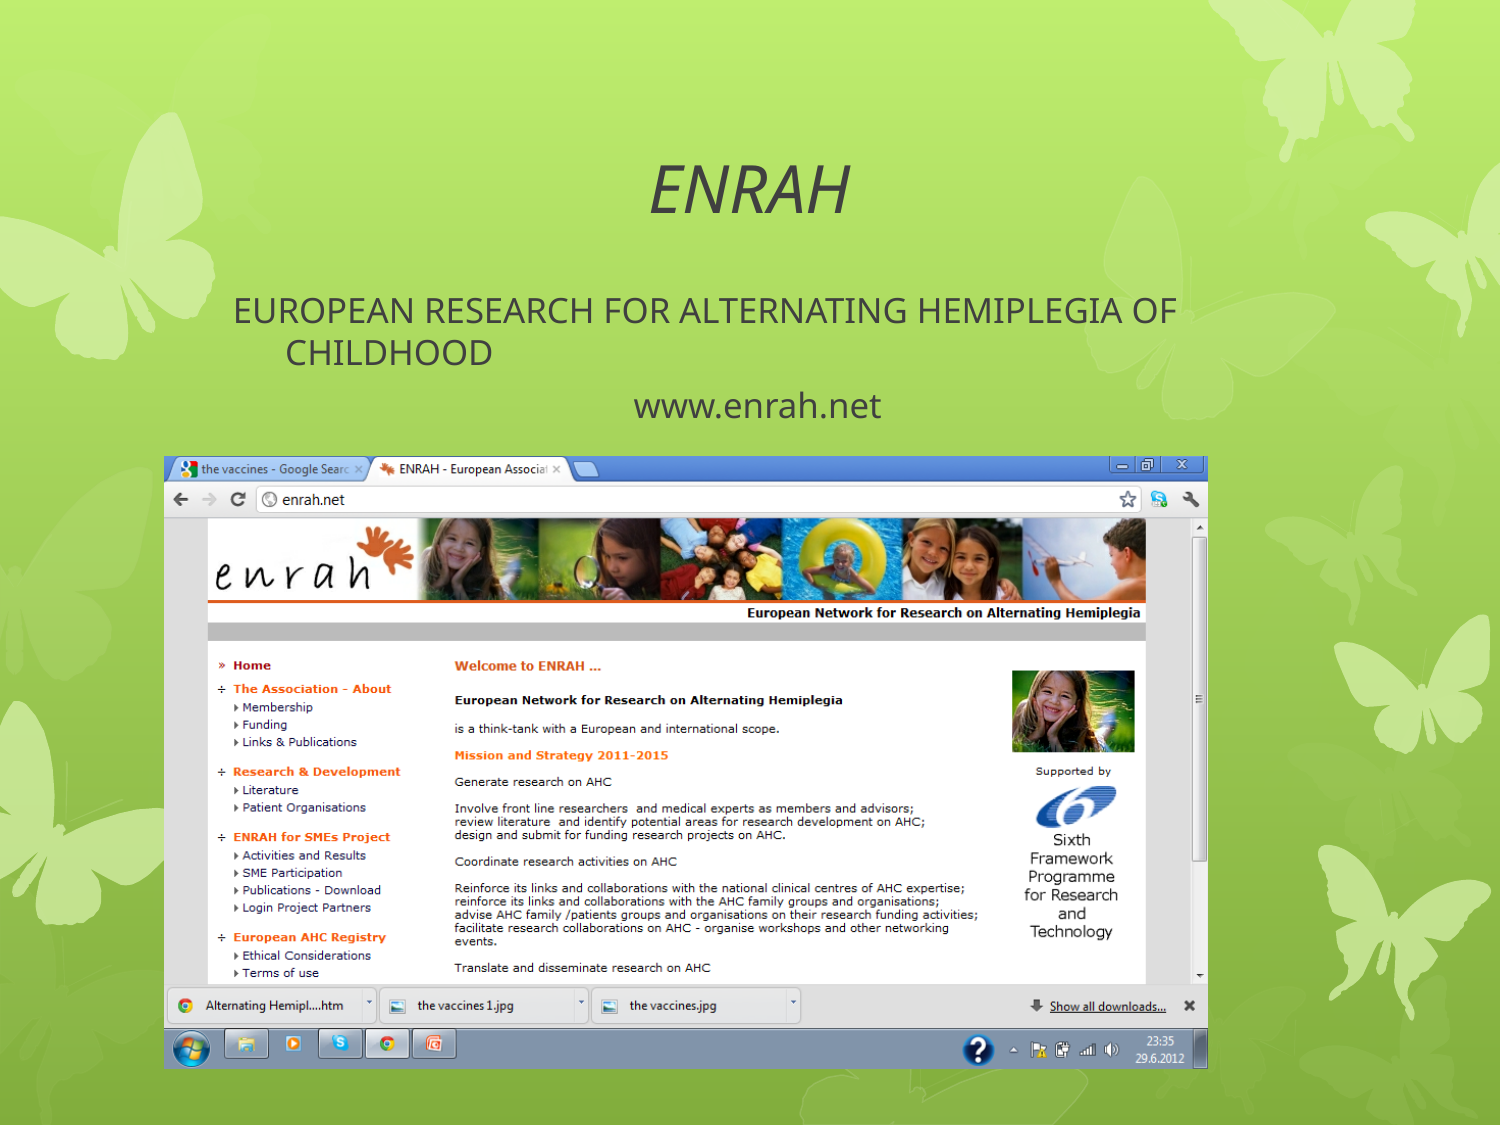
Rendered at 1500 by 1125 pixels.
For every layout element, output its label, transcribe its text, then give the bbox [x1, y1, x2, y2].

list EUROPEAN RESEARCH FOR ALTERNATING HEMIPLEGIA OF CHILDHOOD www.enrah.net [165, 281, 1335, 434]
picture [164, 457, 1208, 1069]
title ENRAH [165, 110, 1335, 263]
